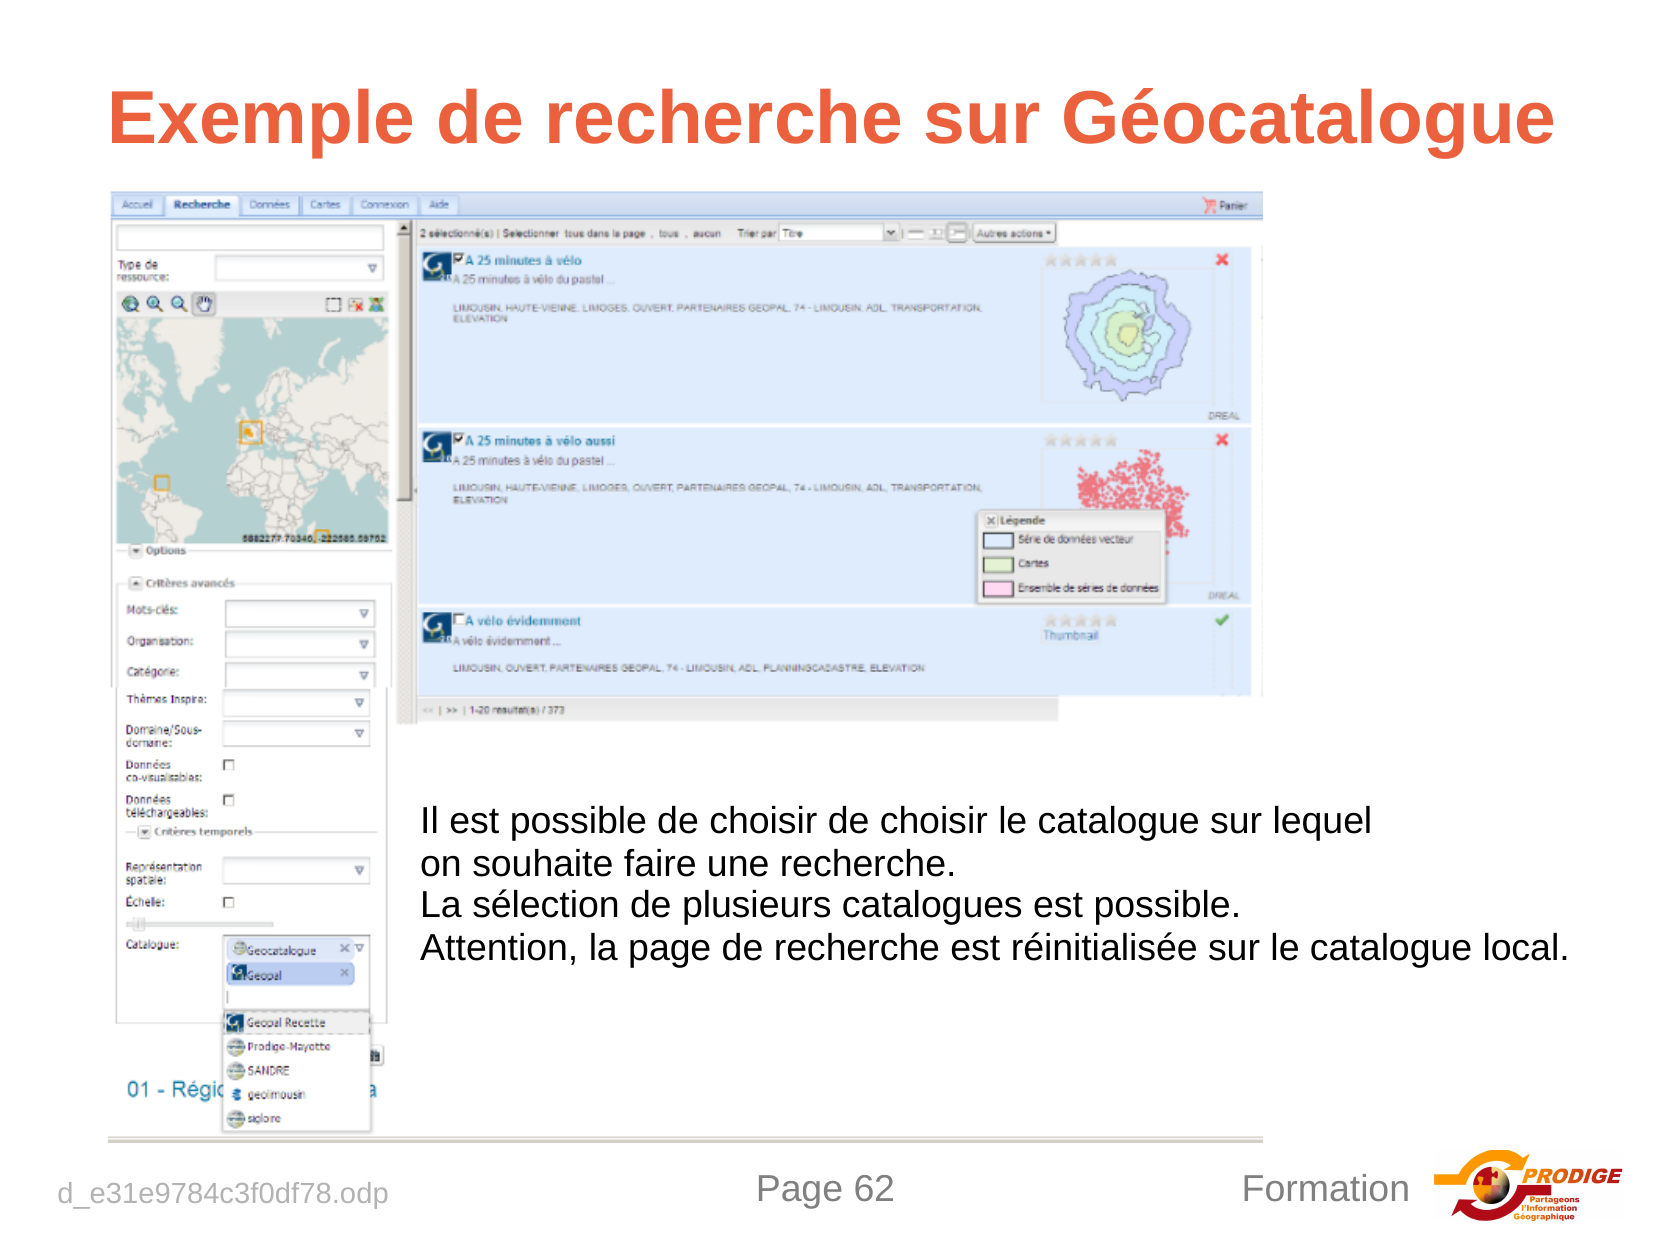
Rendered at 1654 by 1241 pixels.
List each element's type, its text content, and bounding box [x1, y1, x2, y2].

text_box Il est possible de choisir de choisir le catalogue sur lequel on souhaite faire une recherche. La sélection de plusieurs catalogues est possible. Attention, la page de recherche est réinitialisée sur le catalogue local. [405, 792, 1585, 976]
title Exemple de recherche sur Géocatalogue [88, 21, 1577, 214]
picture [1434, 1150, 1623, 1221]
picture [108, 187, 1263, 1143]
